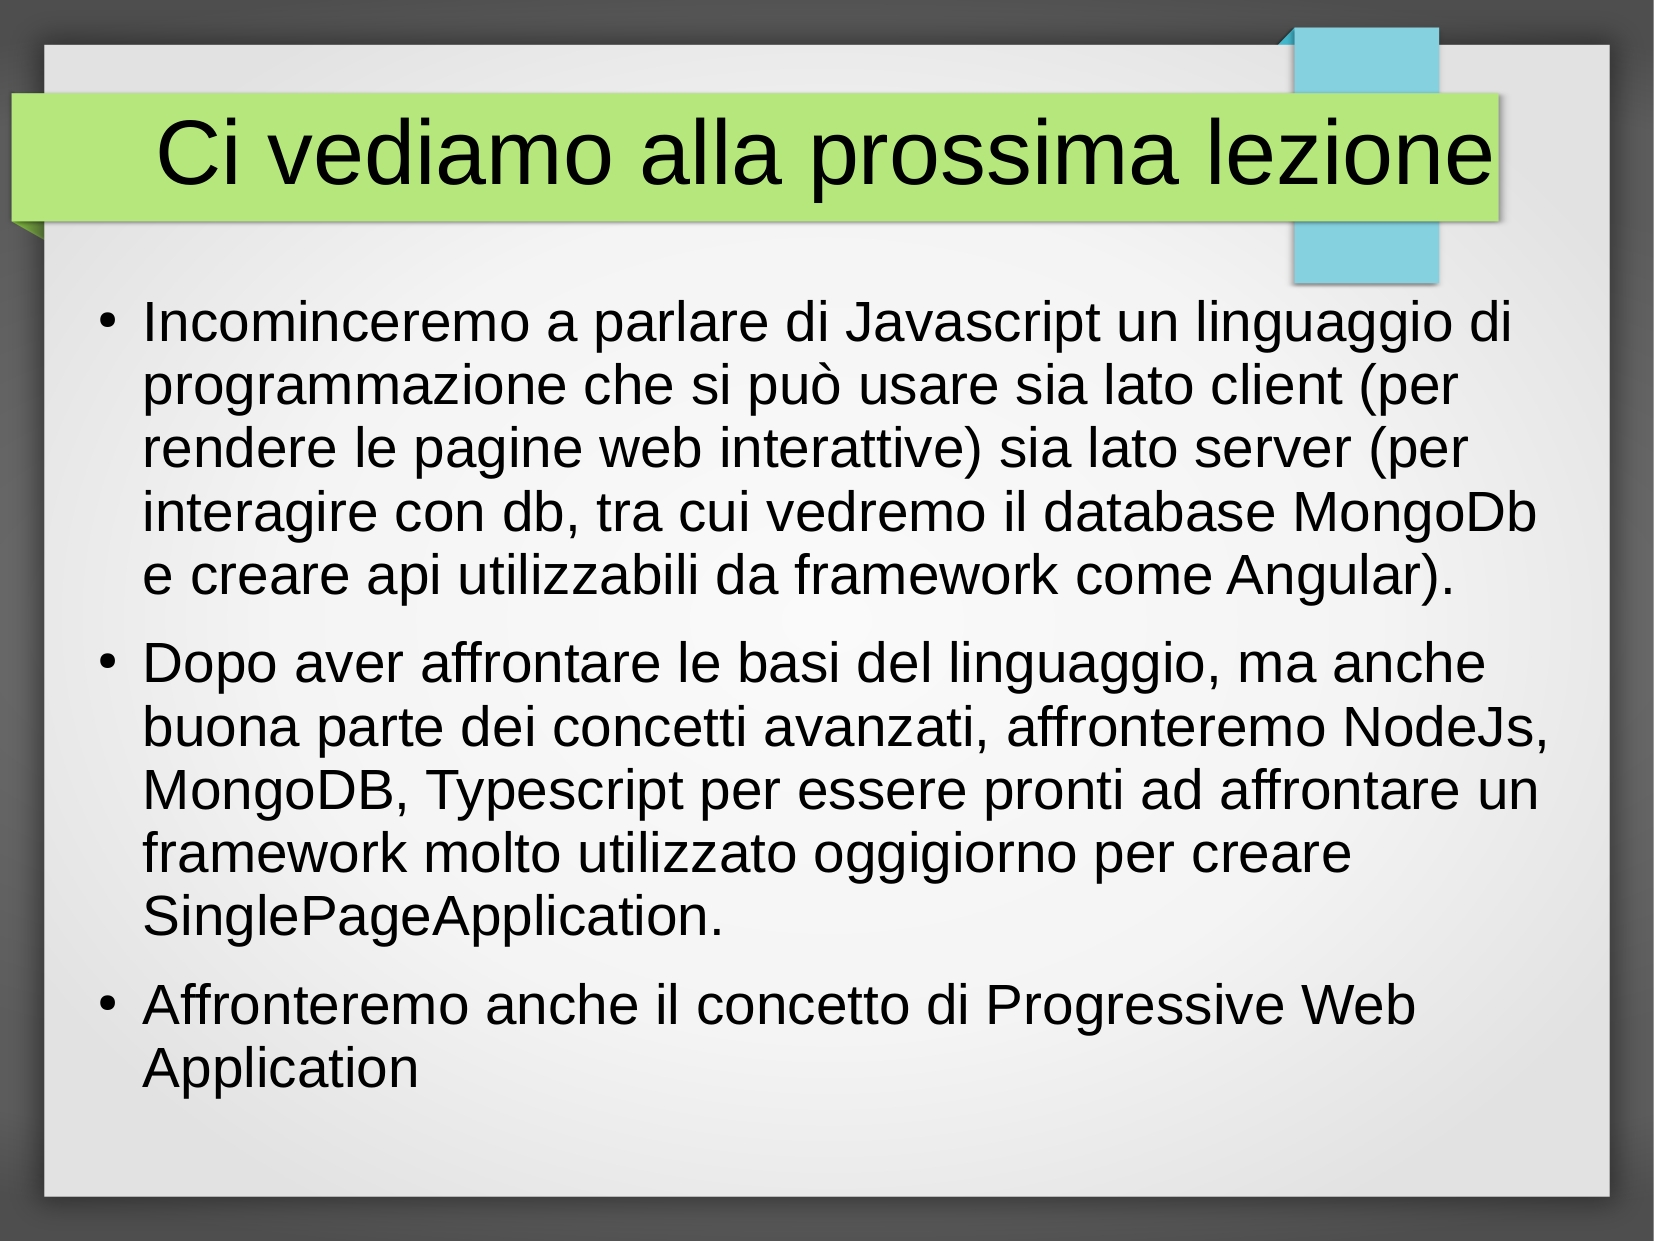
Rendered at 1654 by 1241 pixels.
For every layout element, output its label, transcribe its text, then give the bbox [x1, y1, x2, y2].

title Ci vediamo alla prossima lezione [82, 49, 1571, 257]
picture [0, 0, 1654, 1241]
list Incominceremo a parlare di Javascript un linguaggio di programmazione che si può usare sia lato client (per rendere le pagine web interattive) sia lato server (per interagire con db, tra cui vedremo il database MongoDb e creare api utilizzabili da framework come Angular). Dopo aver affrontare le basi del linguaggio, ma anche buona parte dei concetti avanzati, affronteremo NodeJs, MongoDB, Typescript per essere pronti ad affrontare un framework molto utilizzato oggigiorno per creare SinglePageApplication. Affronteremo anche il concetto di Progressive Web Application [82, 290, 1571, 1146]
